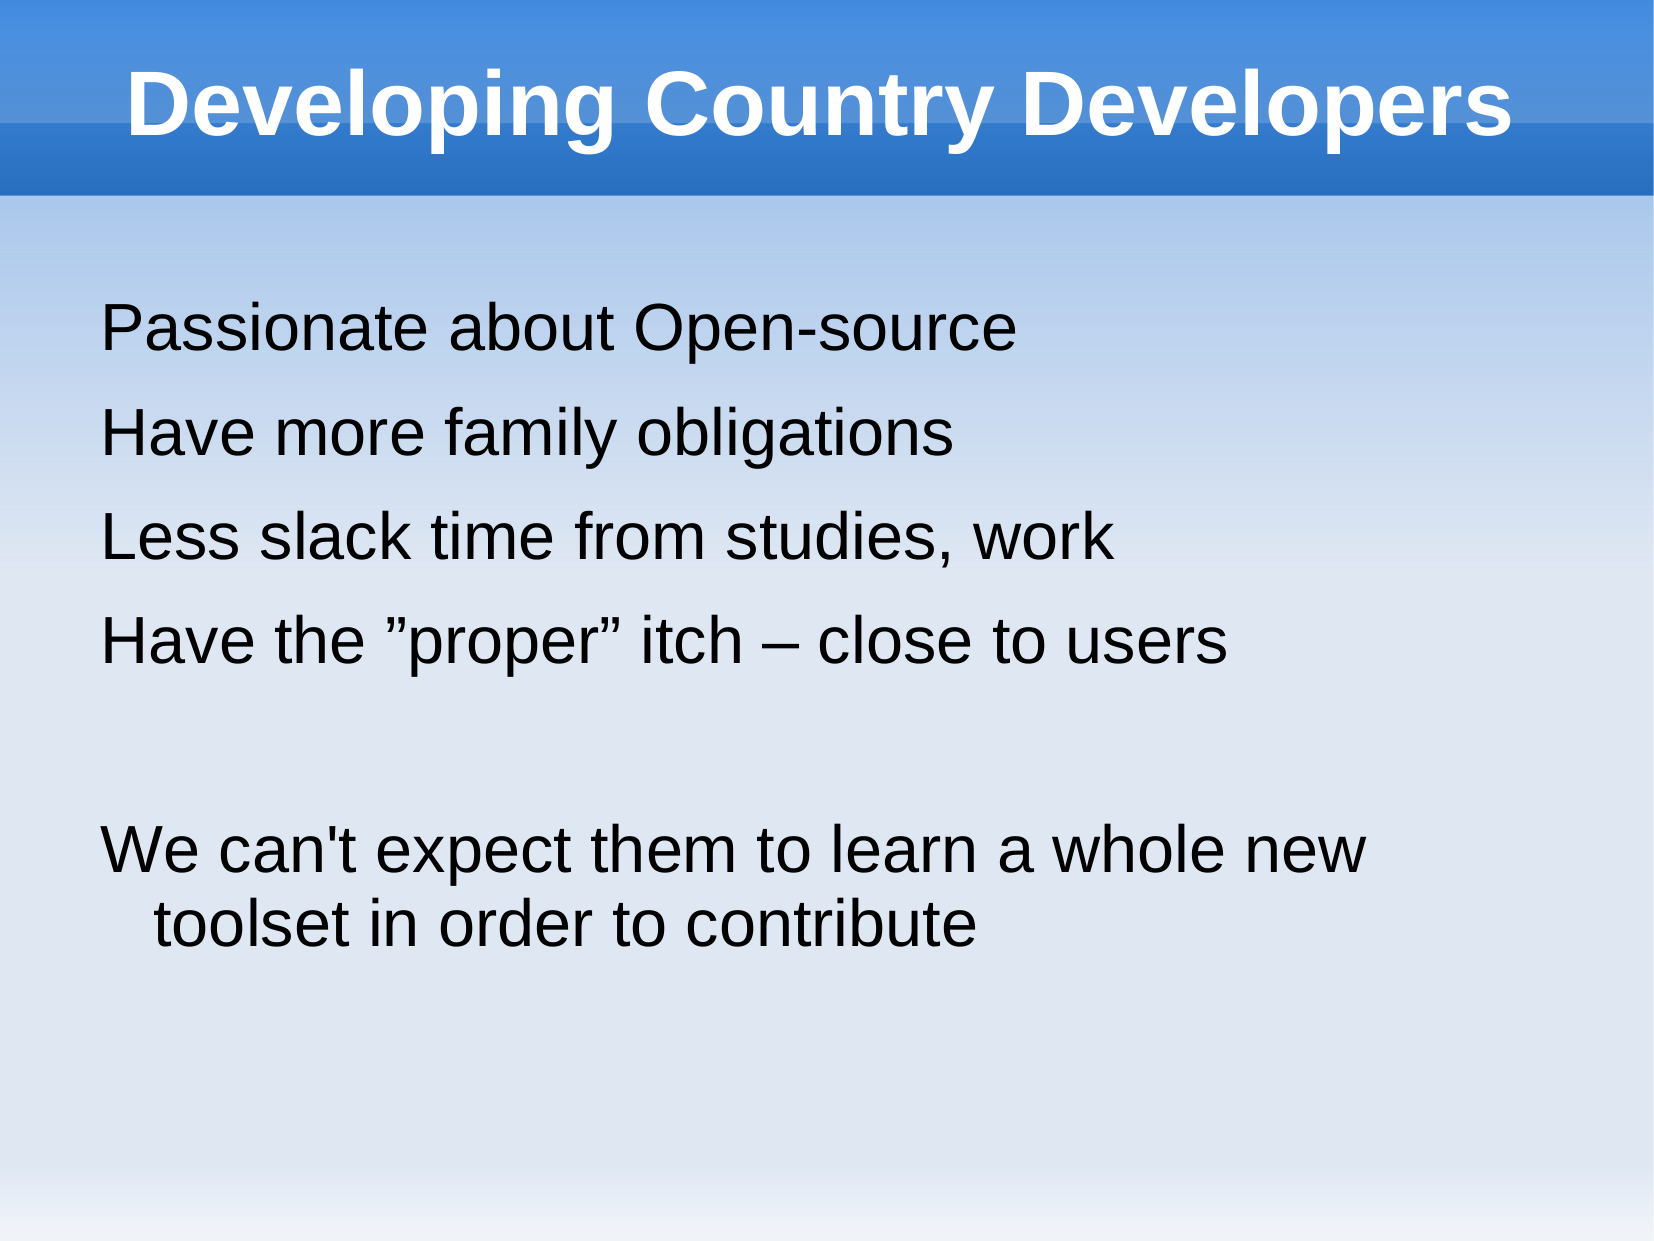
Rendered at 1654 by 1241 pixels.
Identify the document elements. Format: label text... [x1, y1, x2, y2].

list Passionate about Open-source Have more family obligations Less slack time from studies, work Have the ”proper” itch – close to users We can't expect them to learn a whole new toolset in order to contribute [82, 290, 1571, 1094]
title Developing Country Developers [76, 7, 1565, 200]
picture [0, 0, 1654, 1241]
